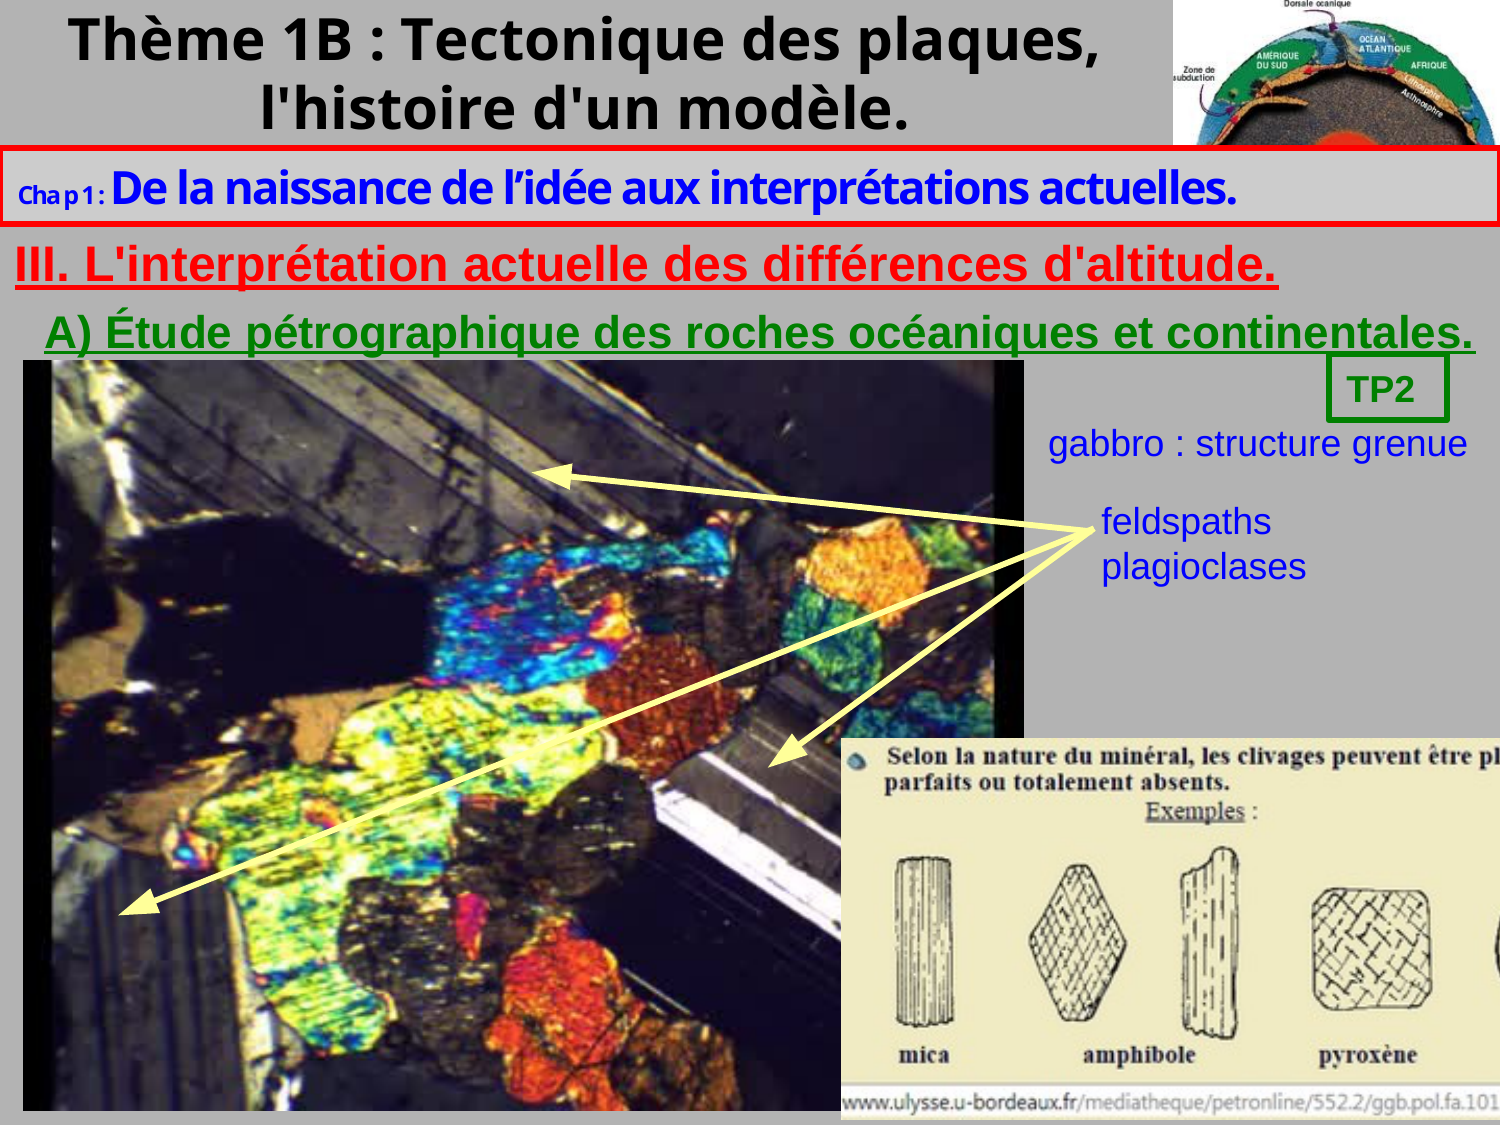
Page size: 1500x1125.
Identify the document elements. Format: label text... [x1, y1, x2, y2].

text_box A) Étude pétrographique des roches océaniques et continentales. [29, 295, 1500, 366]
text_box Cha p 1 : De la naissance de l’idée aux interprétations actuelles. [0, 147, 1500, 224]
picture [23, 360, 1500, 1120]
text_box TP2 [1328, 354, 1447, 421]
text_box III. L'interprétation actuelle des différences d'altitude. [0, 224, 1418, 300]
text_box Thème 1B : Tectonique des plaques, l'histoire d'un modèle. [0, 0, 1173, 147]
text_box feldspaths plagioclases [1086, 490, 1495, 595]
text_box gabbro : structure grenue [1033, 411, 1500, 472]
picture [1173, 0, 1500, 147]
